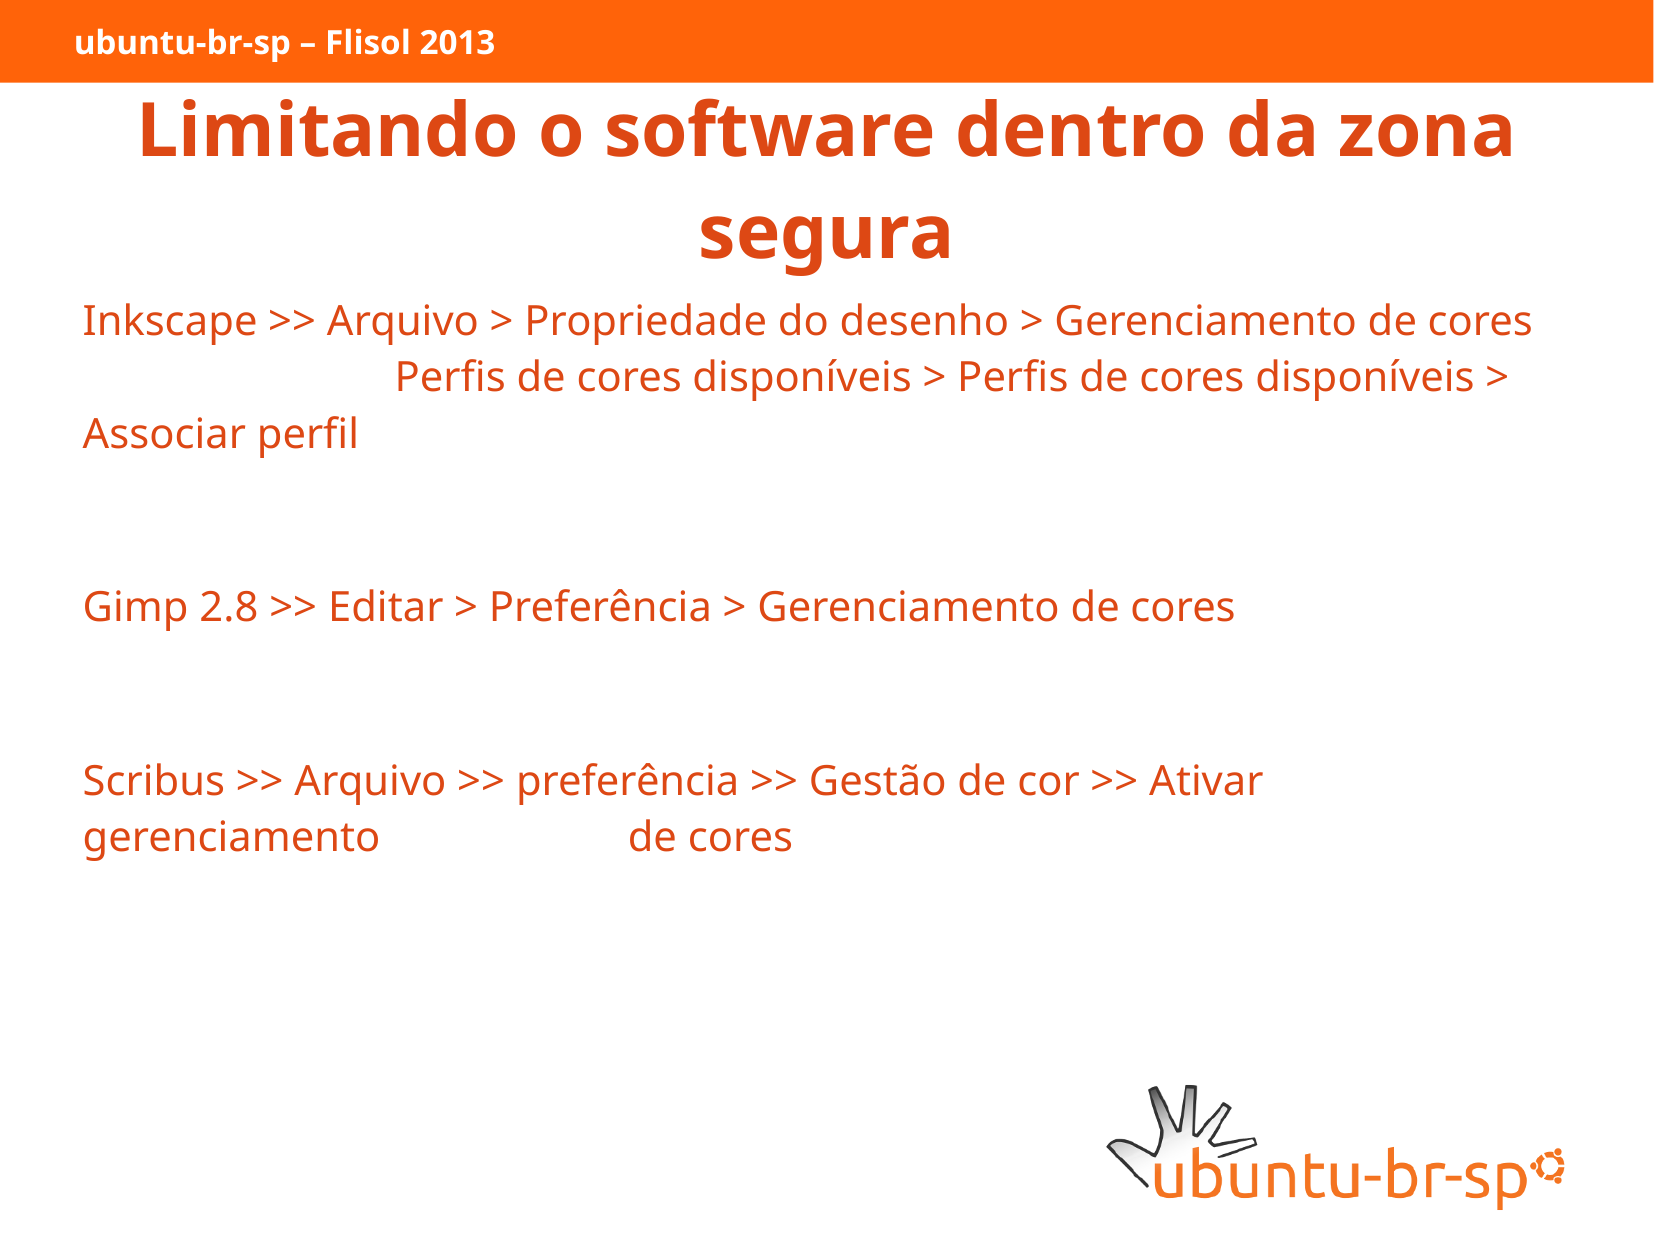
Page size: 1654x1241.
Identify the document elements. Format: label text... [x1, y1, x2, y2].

picture [1098, 1080, 1571, 1216]
title Limitando o software dentro da zona segura [82, 93, 1571, 263]
list Inkscape >> Arquivo > Propriedade do desenho > Gerenciamento de cores Perfis de cores disponíveis > Perfis de cores disponíveis > Associar perfil Gimp 2.8 >> Editar > Preferência > Gerenciamento de cores Scribus >> Arquivo >> preferência >> Gestão de cor >> Ativar gerenciamento de cores [82, 290, 1539, 1010]
